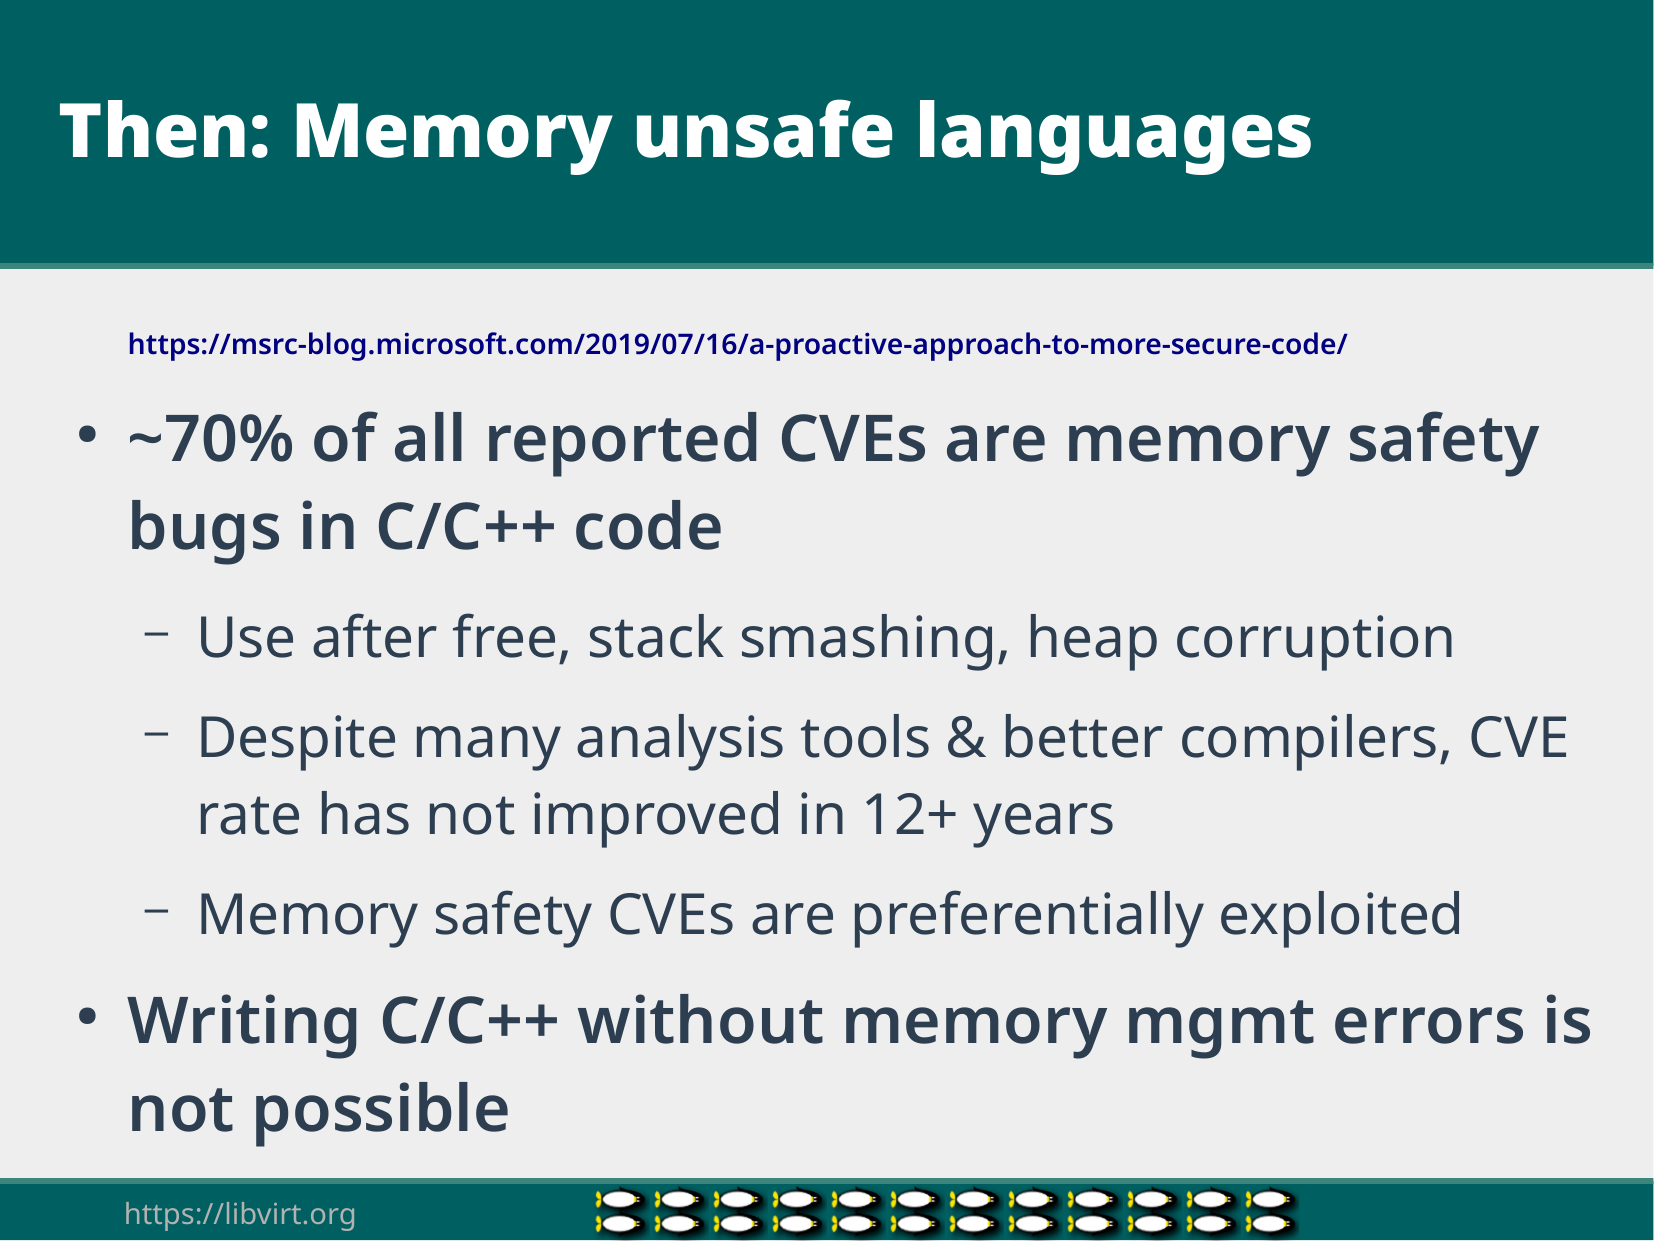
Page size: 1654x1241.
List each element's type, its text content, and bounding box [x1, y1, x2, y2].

text_box [590, 1181, 1300, 1241]
list https://msrc-blog.microsoft.com/2019/07/16/a-proactive-approach-to-more-secure-code/ ~70% of all reported CVEs are memory safety bugs in C/C++ code Use after free, stack smashing, heap corruption Despite many analysis tools & better compilers, CVE rate has not improved in 12+ years Memory safety CVEs are preferentially exploited Writing C/C++ without memory mgmt errors is not possible [59, 324, 1595, 1152]
title Then: Memory unsafe languages [59, 49, 1595, 207]
